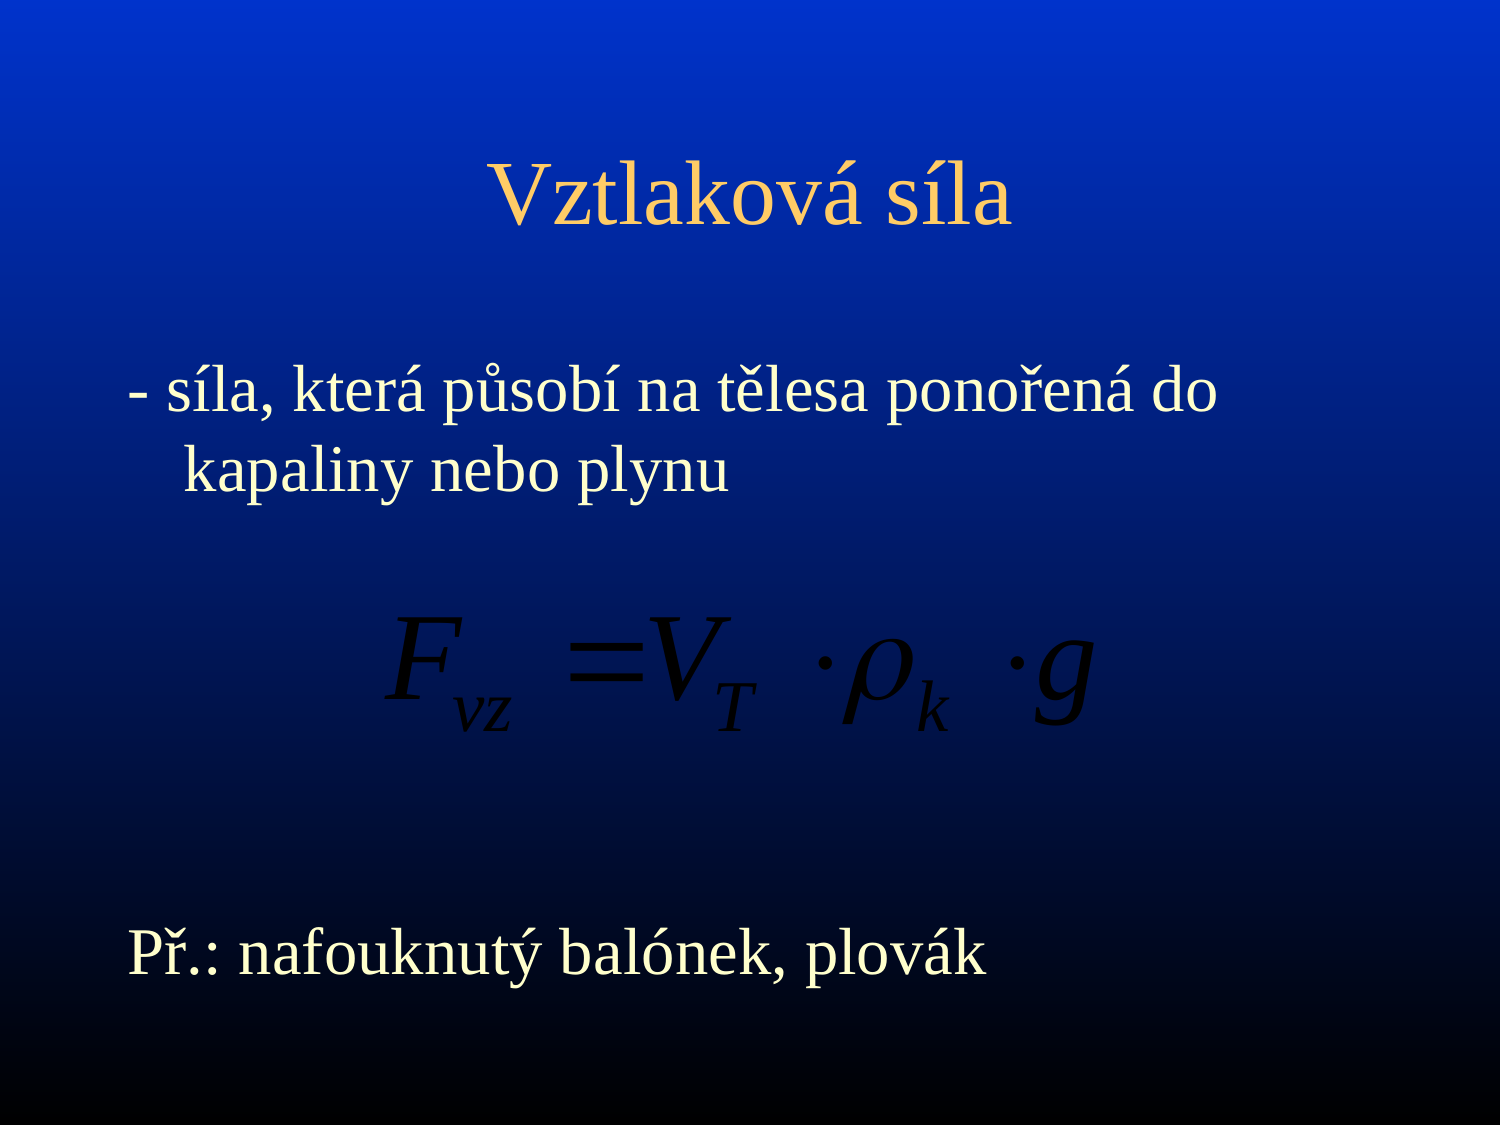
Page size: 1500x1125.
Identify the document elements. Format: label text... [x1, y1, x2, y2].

list - síla, která působí na tělesa ponořená do kapaliny nebo plynu Př.: nafouknutý balónek, plovák [112, 337, 1388, 1013]
chart [362, 575, 1133, 763]
title Vztlaková síla [112, 37, 1388, 250]
